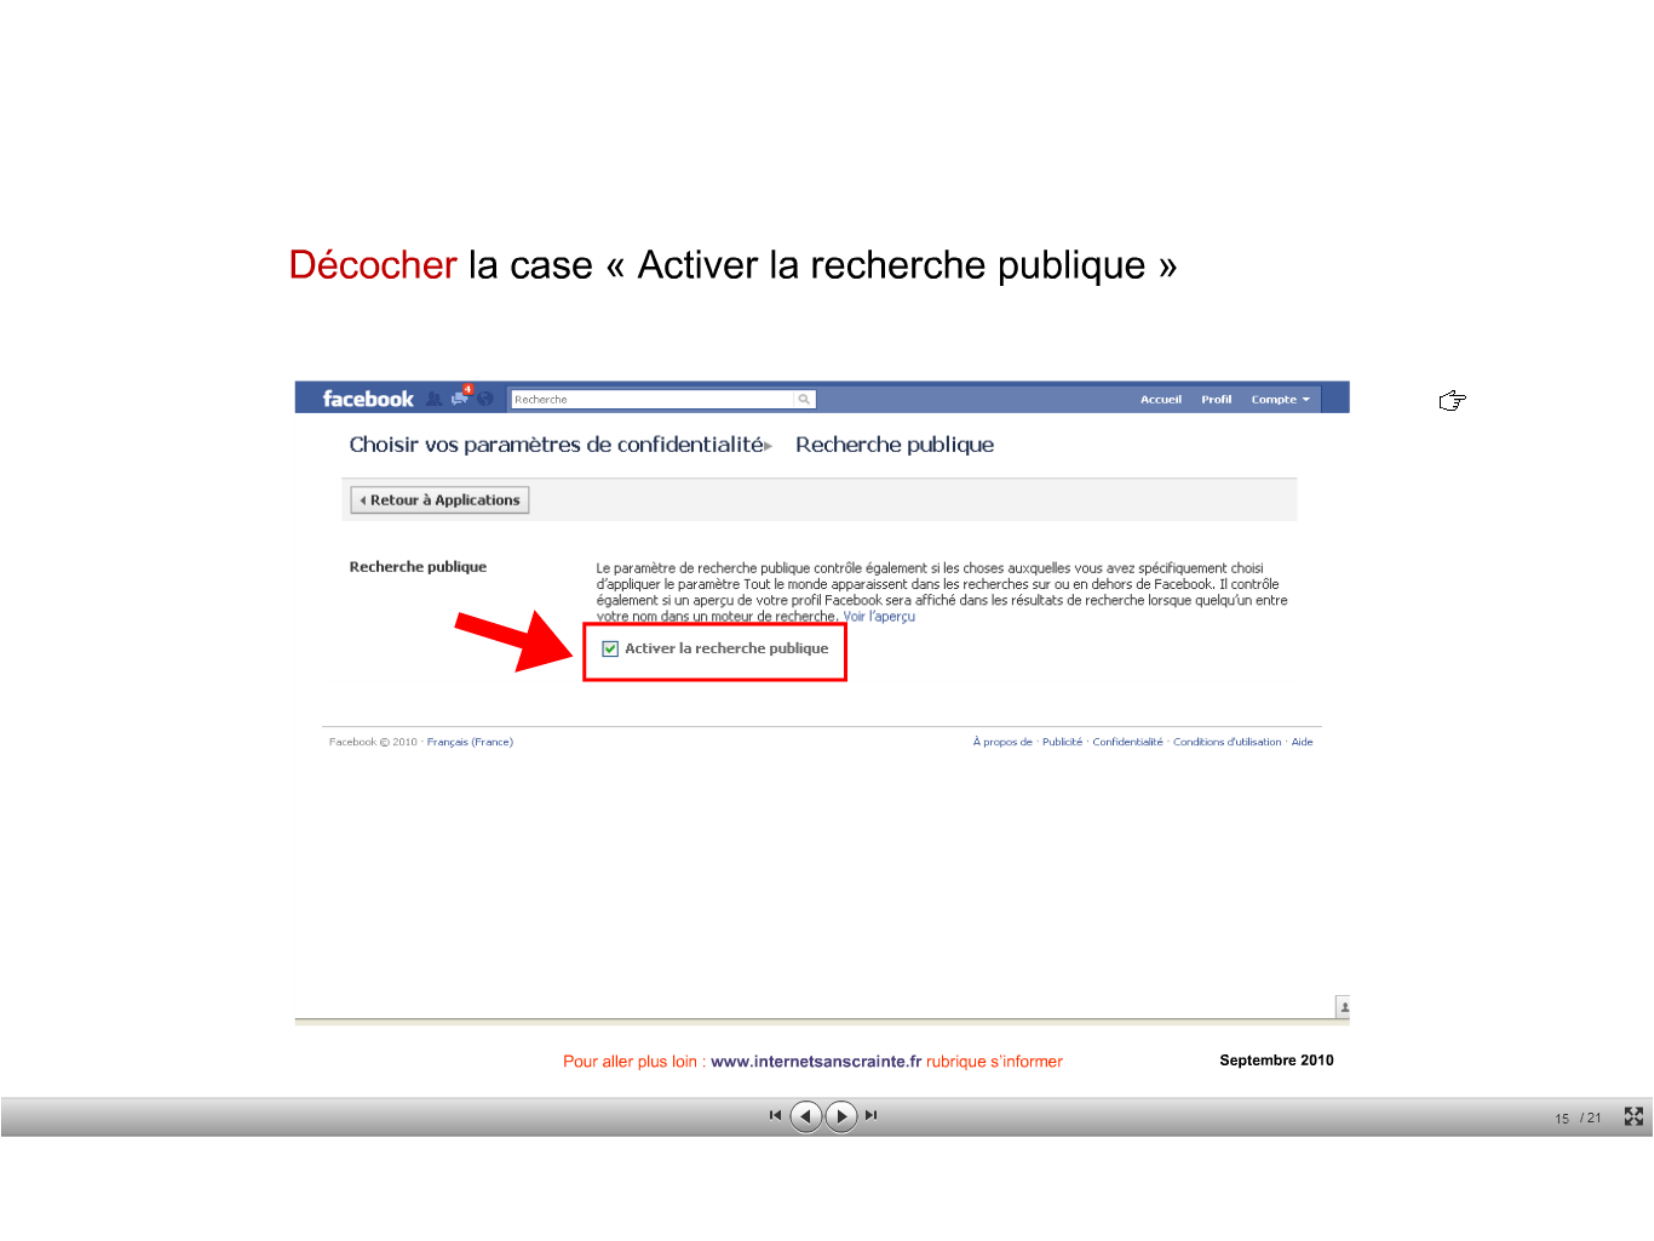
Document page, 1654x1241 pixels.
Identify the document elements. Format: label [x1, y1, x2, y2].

picture [0, 206, 1654, 1137]
